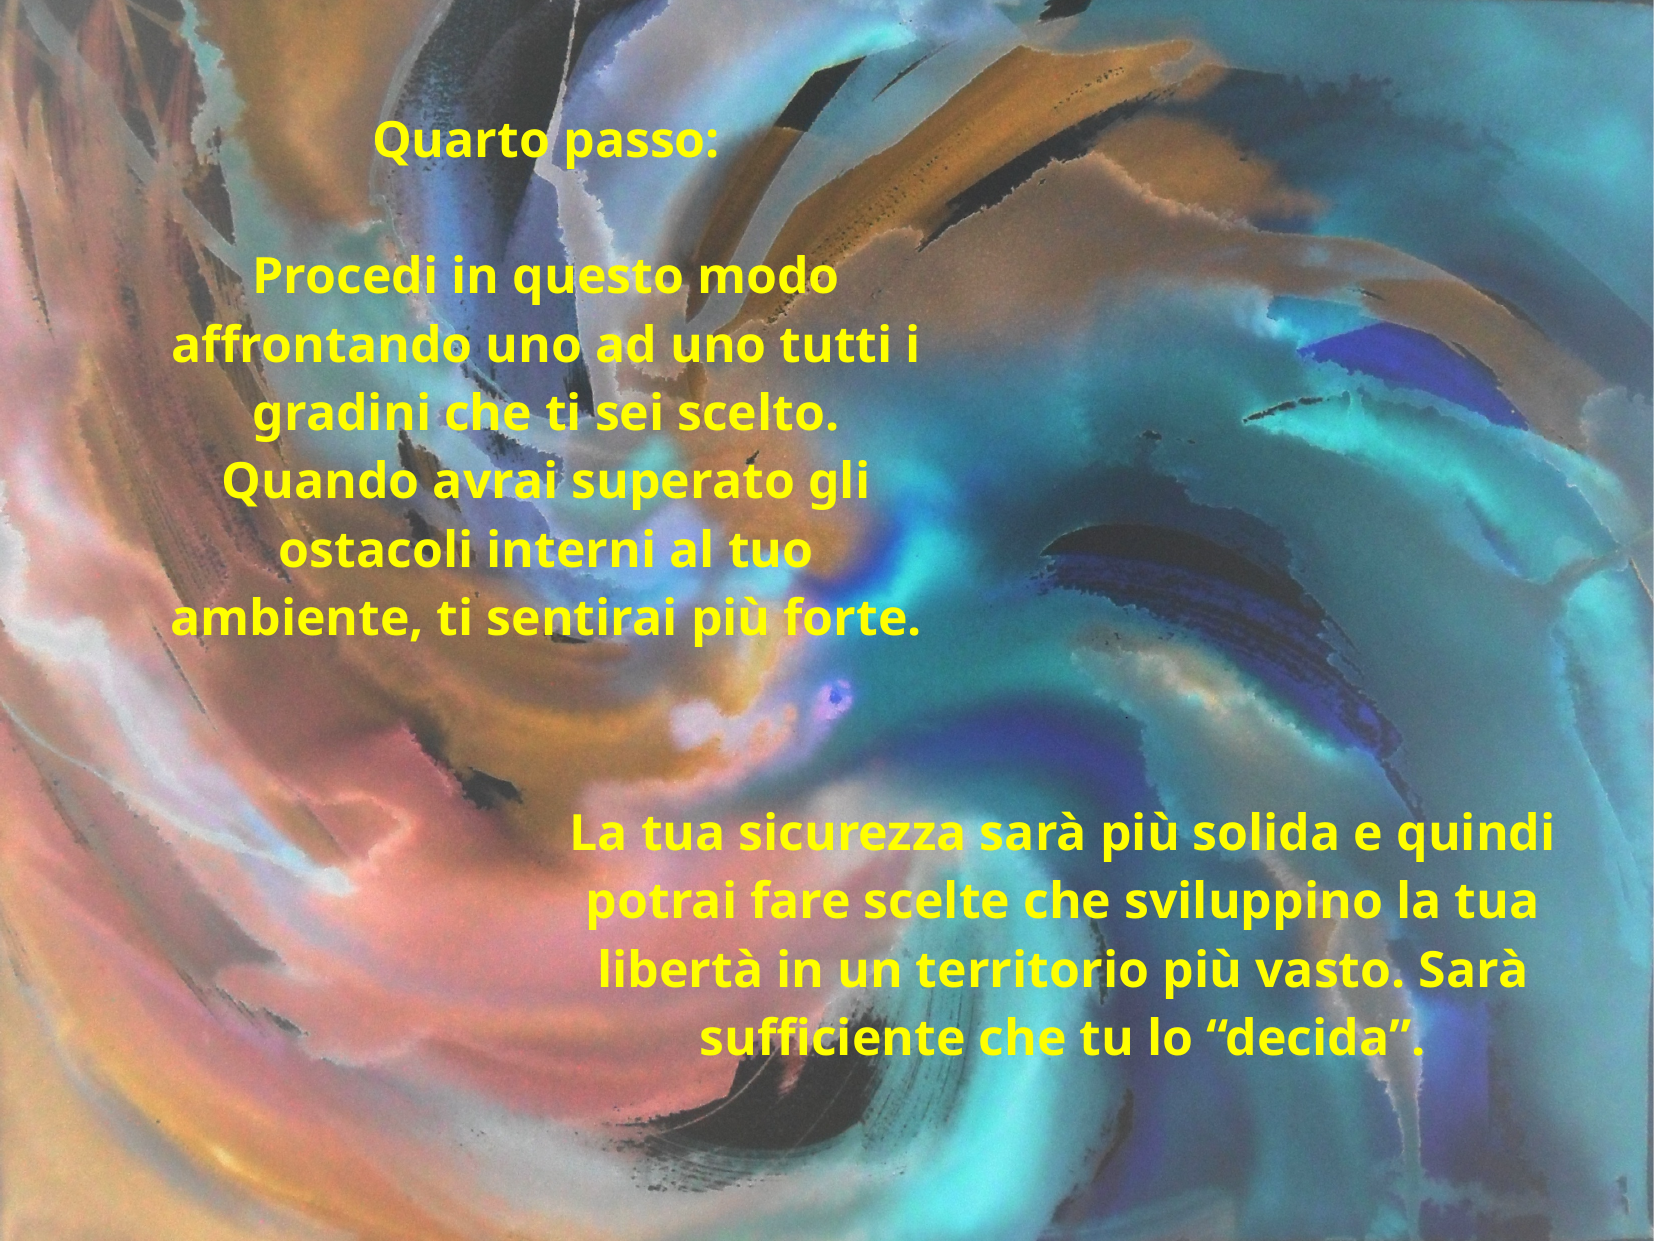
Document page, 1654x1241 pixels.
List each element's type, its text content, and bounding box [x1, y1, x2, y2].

picture [0, 0, 1654, 1241]
list La tua sicurezza sarà più solida e quindi potrai fare scelte che sviluppino la tua libertà in un territorio più vasto. Sarà sufficiente che tu lo “decida”. [561, 797, 1565, 1123]
title Quarto passo: Procedi in questo modo affrontando uno ad uno tutti i gradini che ti sei scelto. Quando avrai superato gli ostacoli interni al tuo ambiente, ti sentirai più forte. [147, 88, 945, 734]
